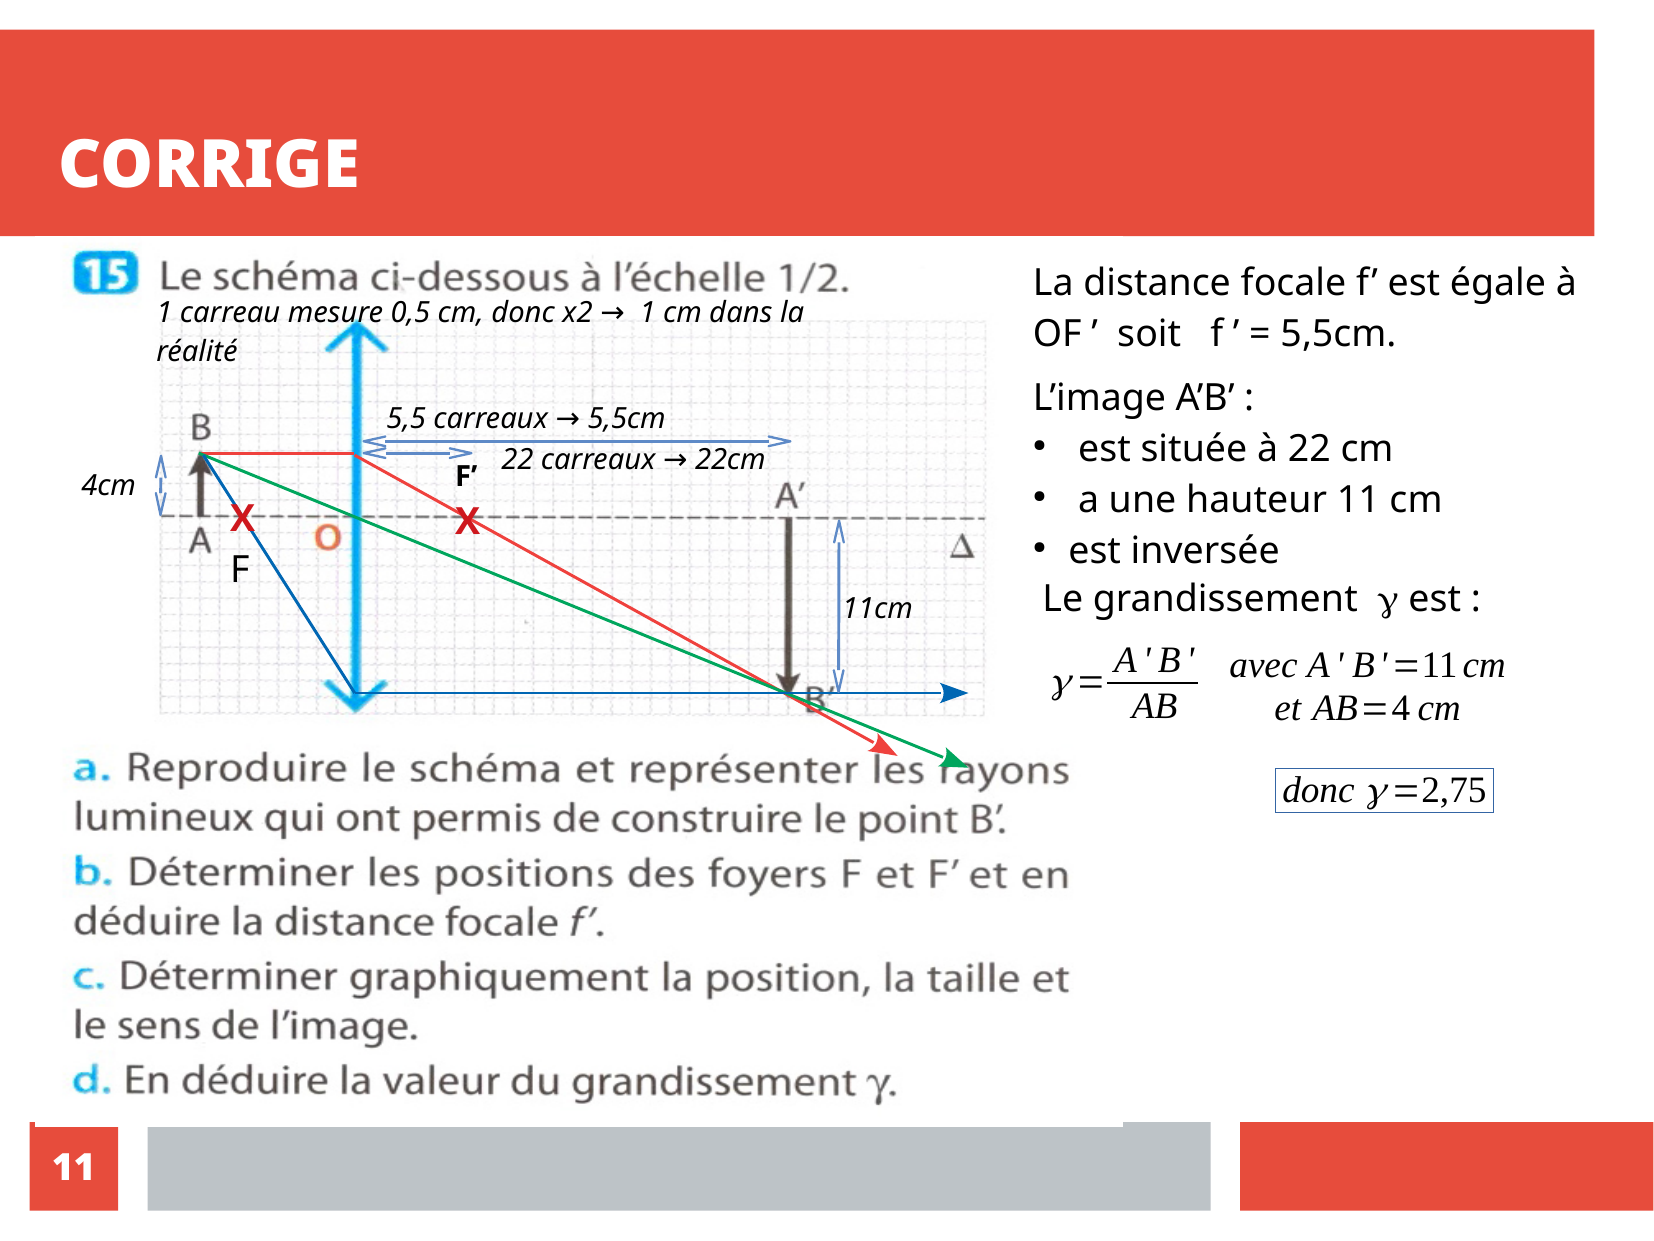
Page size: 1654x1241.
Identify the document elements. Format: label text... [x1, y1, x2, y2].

text_box L’image A’B’ : est située à 22 cm a une hauteur 11 cm est inversée [1018, 362, 1409, 567]
text_box 5,5 carreaux → 5,5cm [371, 389, 664, 442]
chart [1039, 638, 1207, 728]
text_box Le grandissement γ est : [1027, 563, 1607, 769]
text_box 22 carreaux → 22cm [486, 431, 765, 483]
text_box 11cm [827, 580, 938, 632]
text_box F’ X [440, 447, 495, 558]
text_box X F [215, 484, 267, 594]
text_box 1 carreau mesure 0,5 cm, donc x2 → 1 cm dans la réalité [141, 283, 839, 336]
text_box La distance focale f’ est égale à OF ’ soit f ’ = 5,5cm. [1018, 248, 1619, 358]
chart [1222, 643, 1513, 729]
chart [1275, 768, 1494, 813]
title CORRIGE [59, 59, 1595, 207]
text_box 4cm [66, 456, 161, 508]
picture [35, 236, 1123, 1127]
